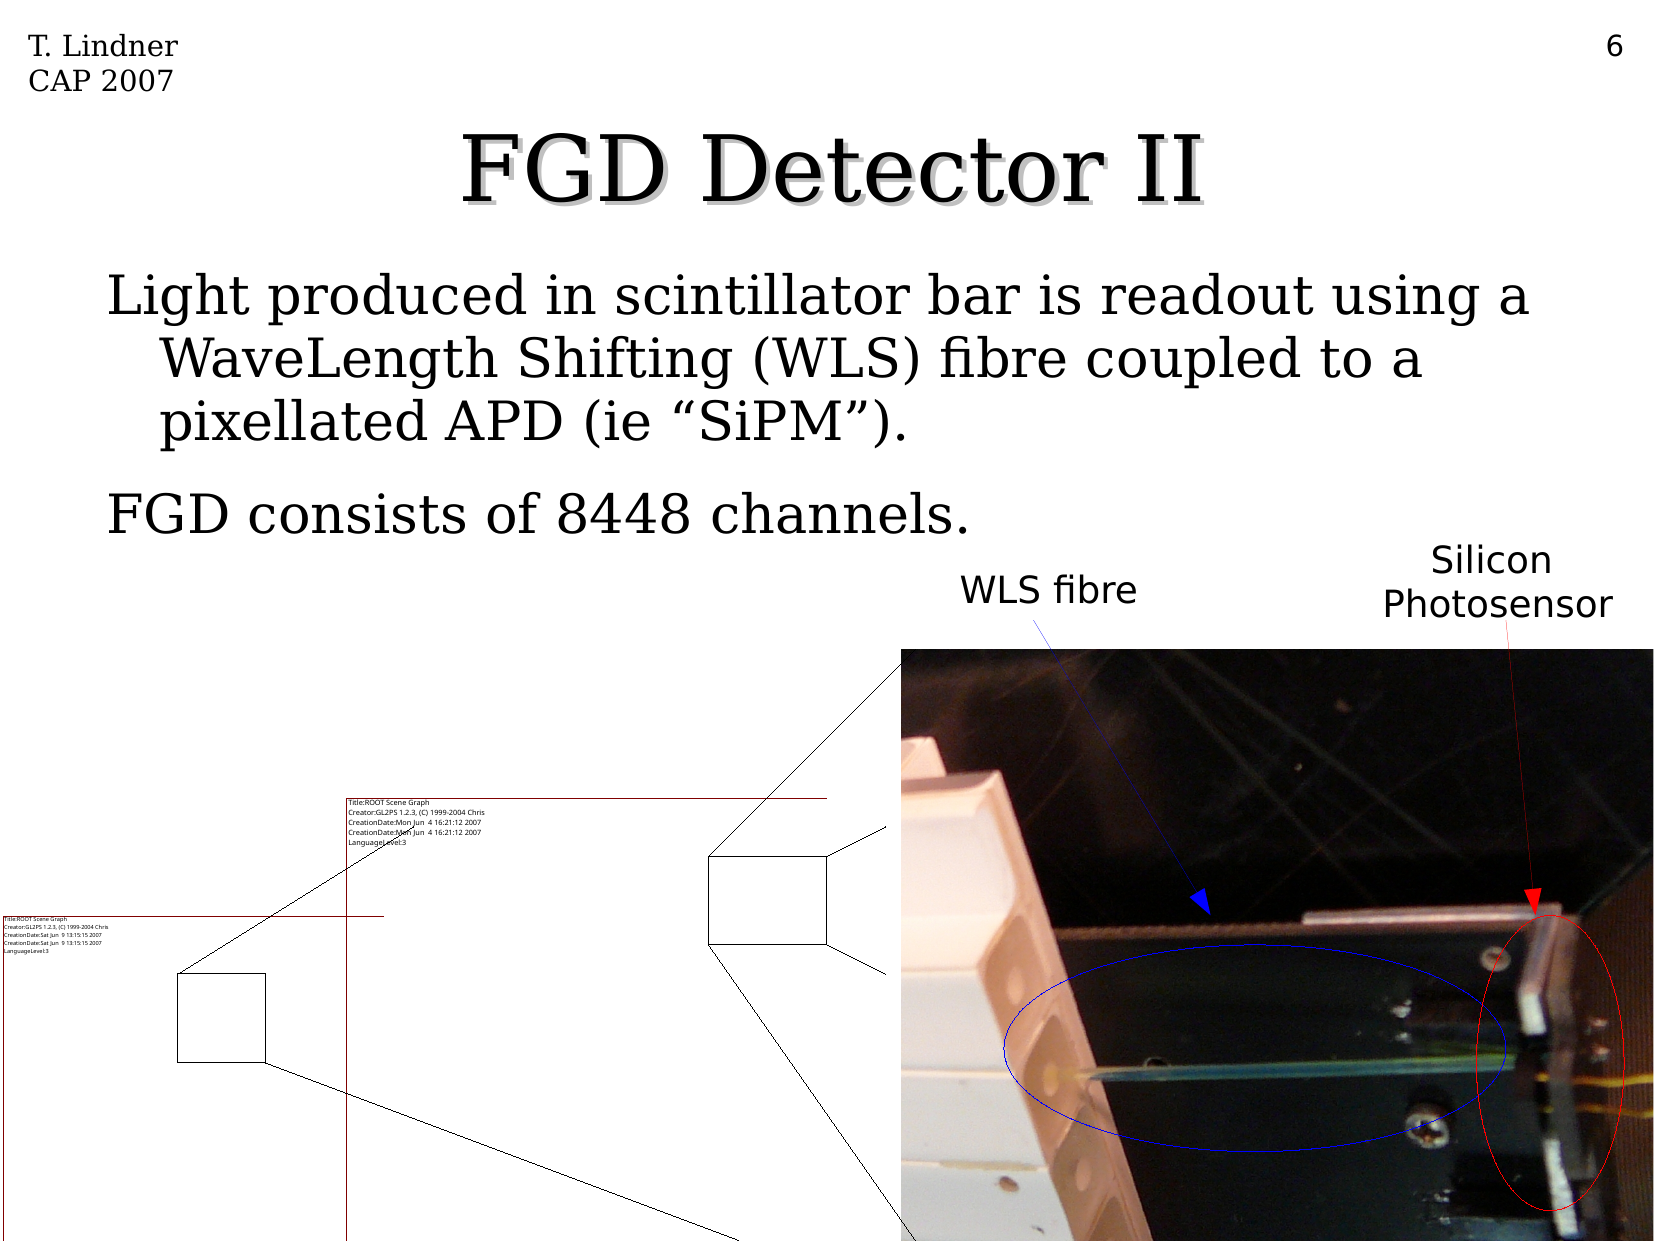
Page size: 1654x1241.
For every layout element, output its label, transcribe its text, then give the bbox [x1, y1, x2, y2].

text_box Silicon Photosensor [1367, 531, 1625, 634]
title FGD Detector II [88, 73, 1577, 264]
picture [901, 649, 1654, 1241]
text_box WLS fibre [944, 561, 1150, 621]
picture [709, 857, 826, 944]
picture [2, 797, 827, 1241]
list Light produced in scintillator bar is readout using a WaveLength Shifting (WLS) fibre coupled to a pixellated APD (ie “SiPM”). FGD consists of 8448 channels. [88, 264, 1577, 1093]
